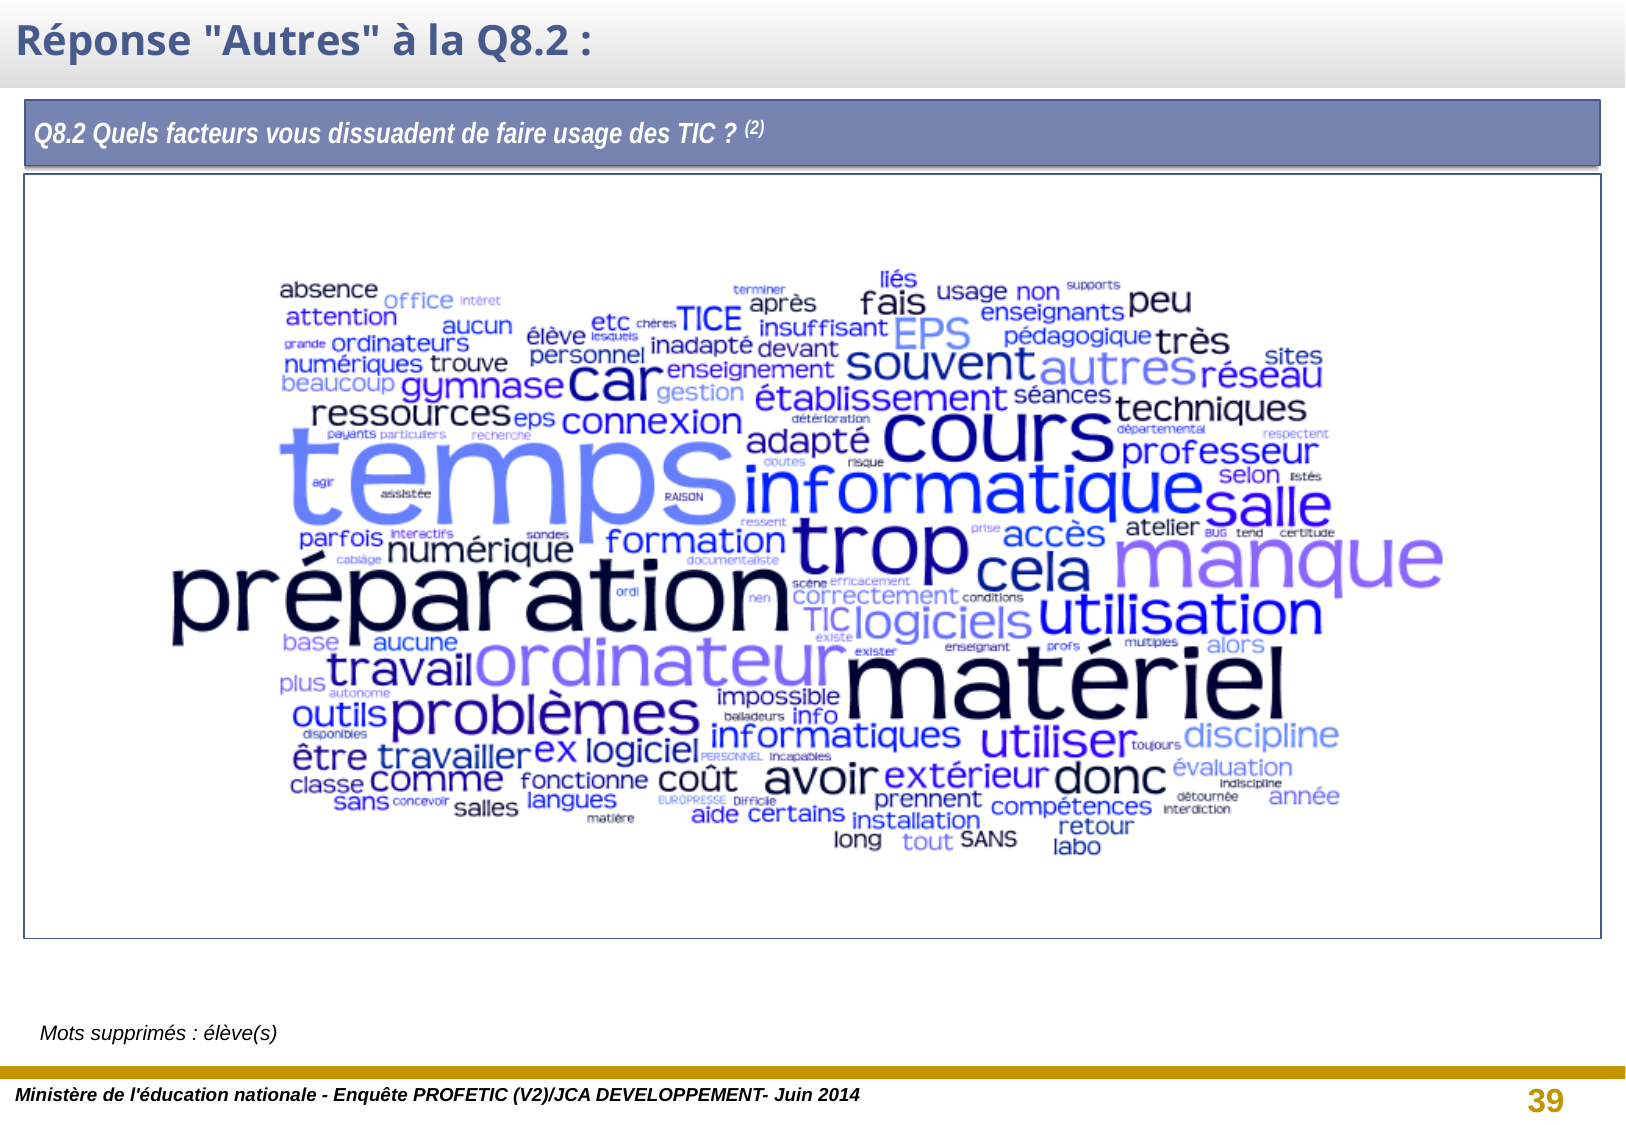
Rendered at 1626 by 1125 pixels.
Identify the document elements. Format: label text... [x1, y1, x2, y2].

picture [24, 174, 1600, 938]
title Réponse "Autres" à la Q8.2 : [0, 0, 1625, 88]
text_box Mots supprimés : élève(s) [24, 1012, 302, 1053]
text_box Ministère de l'éducation nationale - Enquête PROFETIC (V2)/JCA DEVELOPPEMENT- Juin 2014 [0, 1074, 1501, 1125]
text_box Q8.2 Quels facteurs vous dissuadent de faire usage des TIC ? (2) [25, 100, 1600, 166]
text_box 39 [1512, 1071, 1625, 1125]
